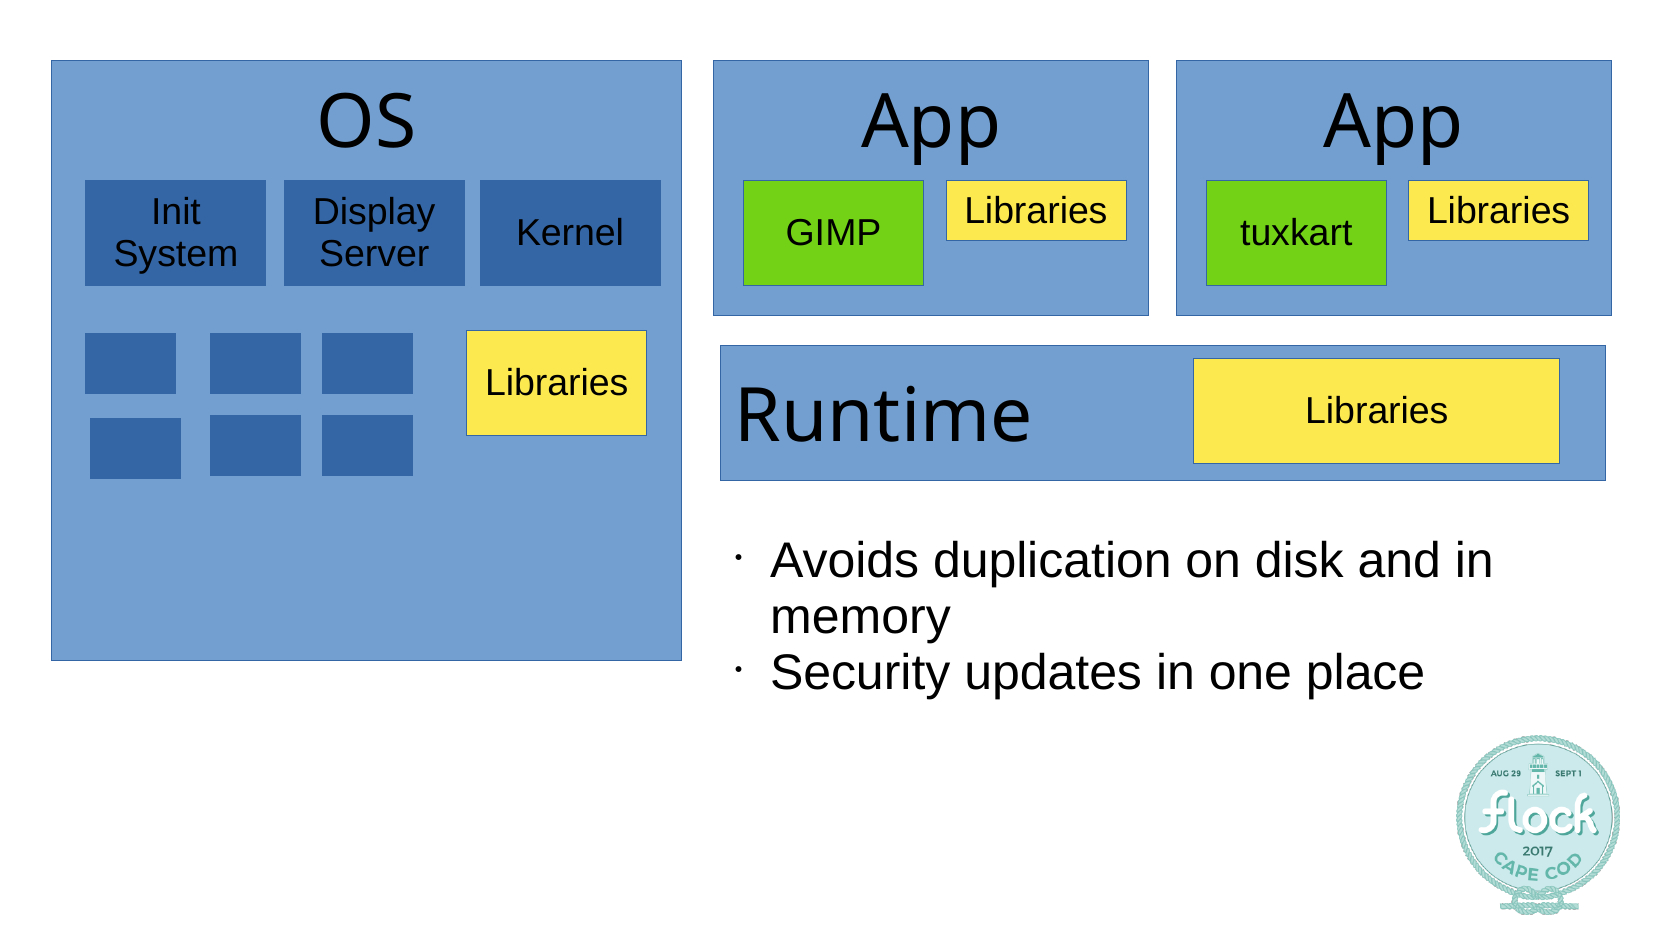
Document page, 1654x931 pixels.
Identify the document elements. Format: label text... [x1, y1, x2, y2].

text_box [322, 415, 413, 476]
text_box tuxkart [1206, 180, 1387, 286]
picture [1456, 735, 1620, 915]
text_box [322, 333, 413, 394]
text_box [85, 333, 176, 394]
text_box Avoids duplication on disk and in memory Security updates in one place [720, 525, 1606, 681]
text_box Display Server [284, 180, 465, 286]
text_box [210, 415, 301, 476]
text_box Libraries [1408, 180, 1589, 241]
text_box Init System [85, 180, 266, 286]
text_box Kernel [480, 180, 661, 286]
text_box Libraries [466, 330, 647, 436]
text_box Libraries [946, 180, 1127, 241]
text_box OS [51, 60, 682, 661]
text_box [210, 333, 301, 394]
text_box Runtime [720, 345, 1606, 481]
text_box [90, 418, 181, 479]
text_box App [713, 60, 1149, 316]
text_box GIMP [743, 180, 924, 286]
text_box Libraries [1193, 358, 1560, 464]
text_box App [1176, 60, 1612, 316]
